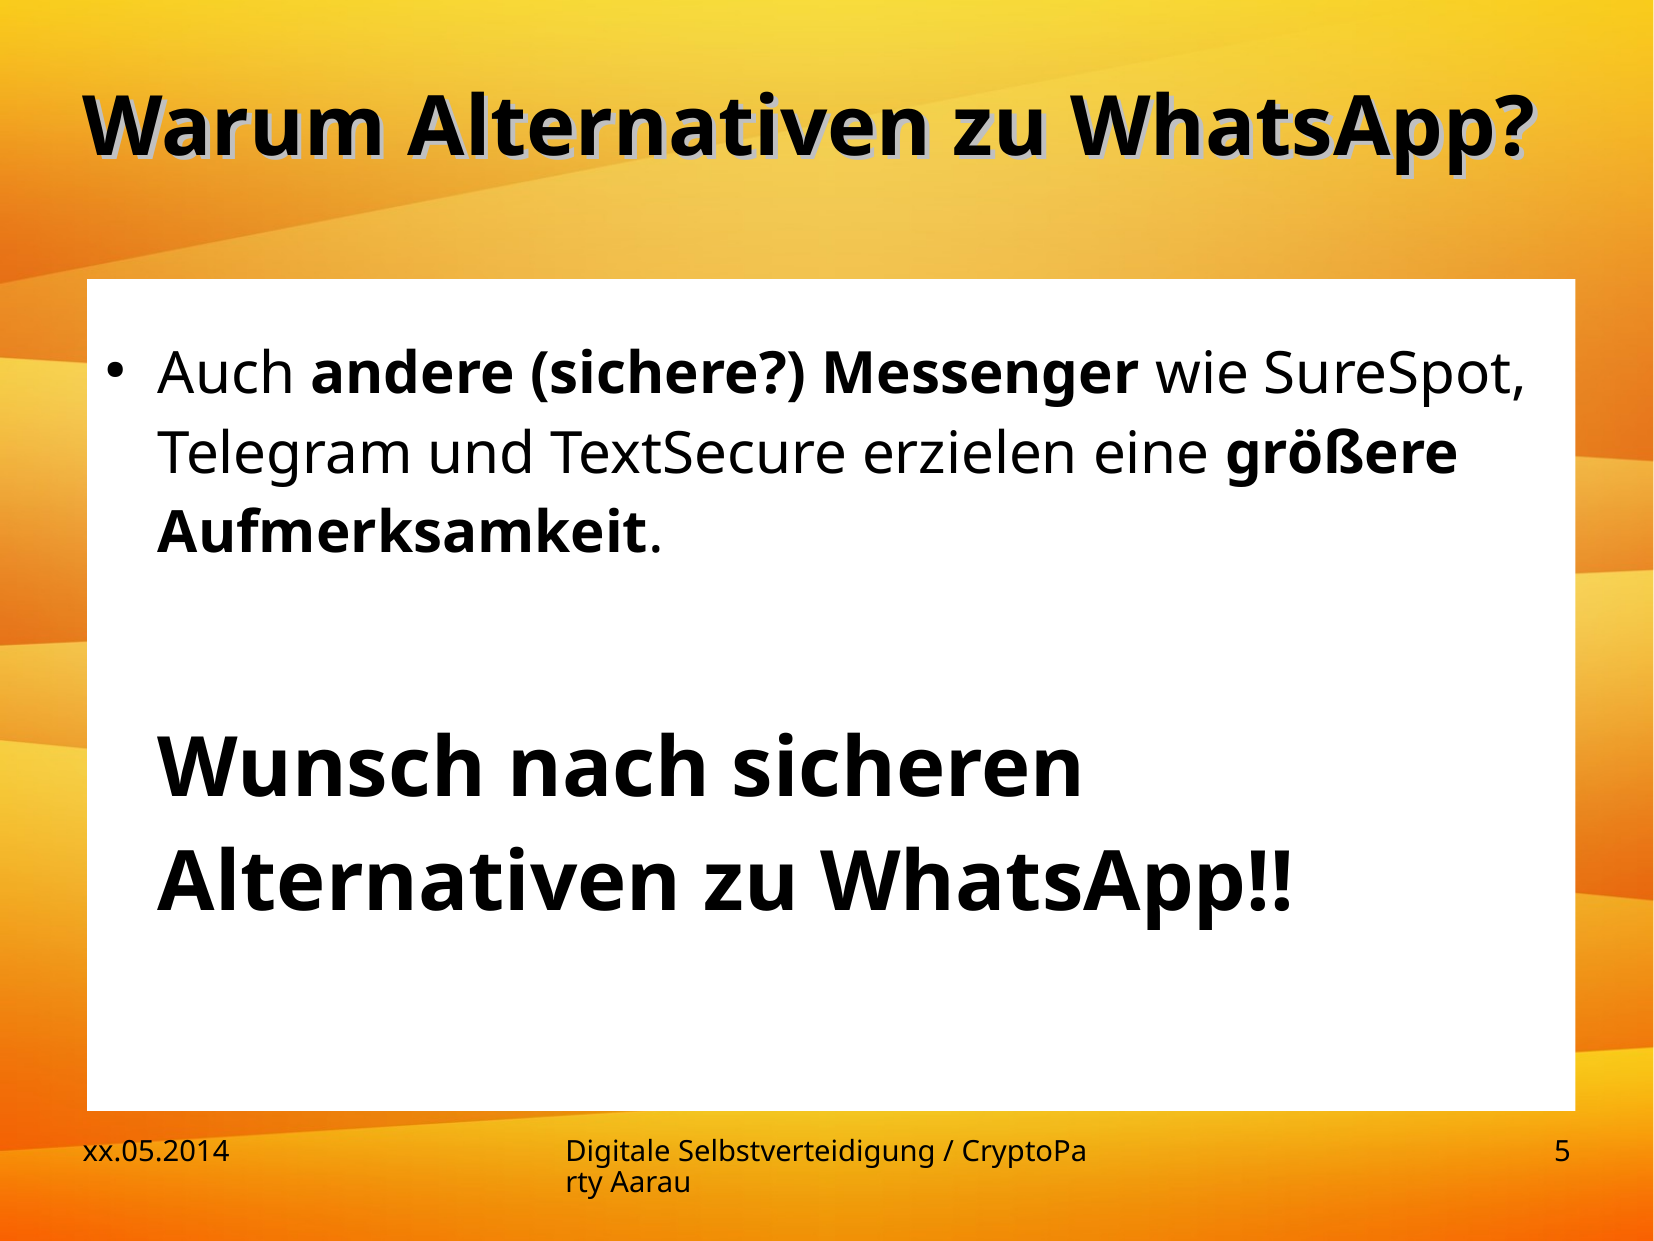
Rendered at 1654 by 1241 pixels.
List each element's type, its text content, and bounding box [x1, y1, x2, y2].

picture [0, 0, 1654, 1241]
list Auch andere (sichere?) Messenger wie SureSpot, Telegram und TextSecure erzielen eine größere Aufmerksamkeit. Wunsch nach sicheren Alternativen zu WhatsApp!! [87, 279, 1576, 1111]
title Warum Alternativen zu WhatsApp? [82, 68, 1571, 291]
